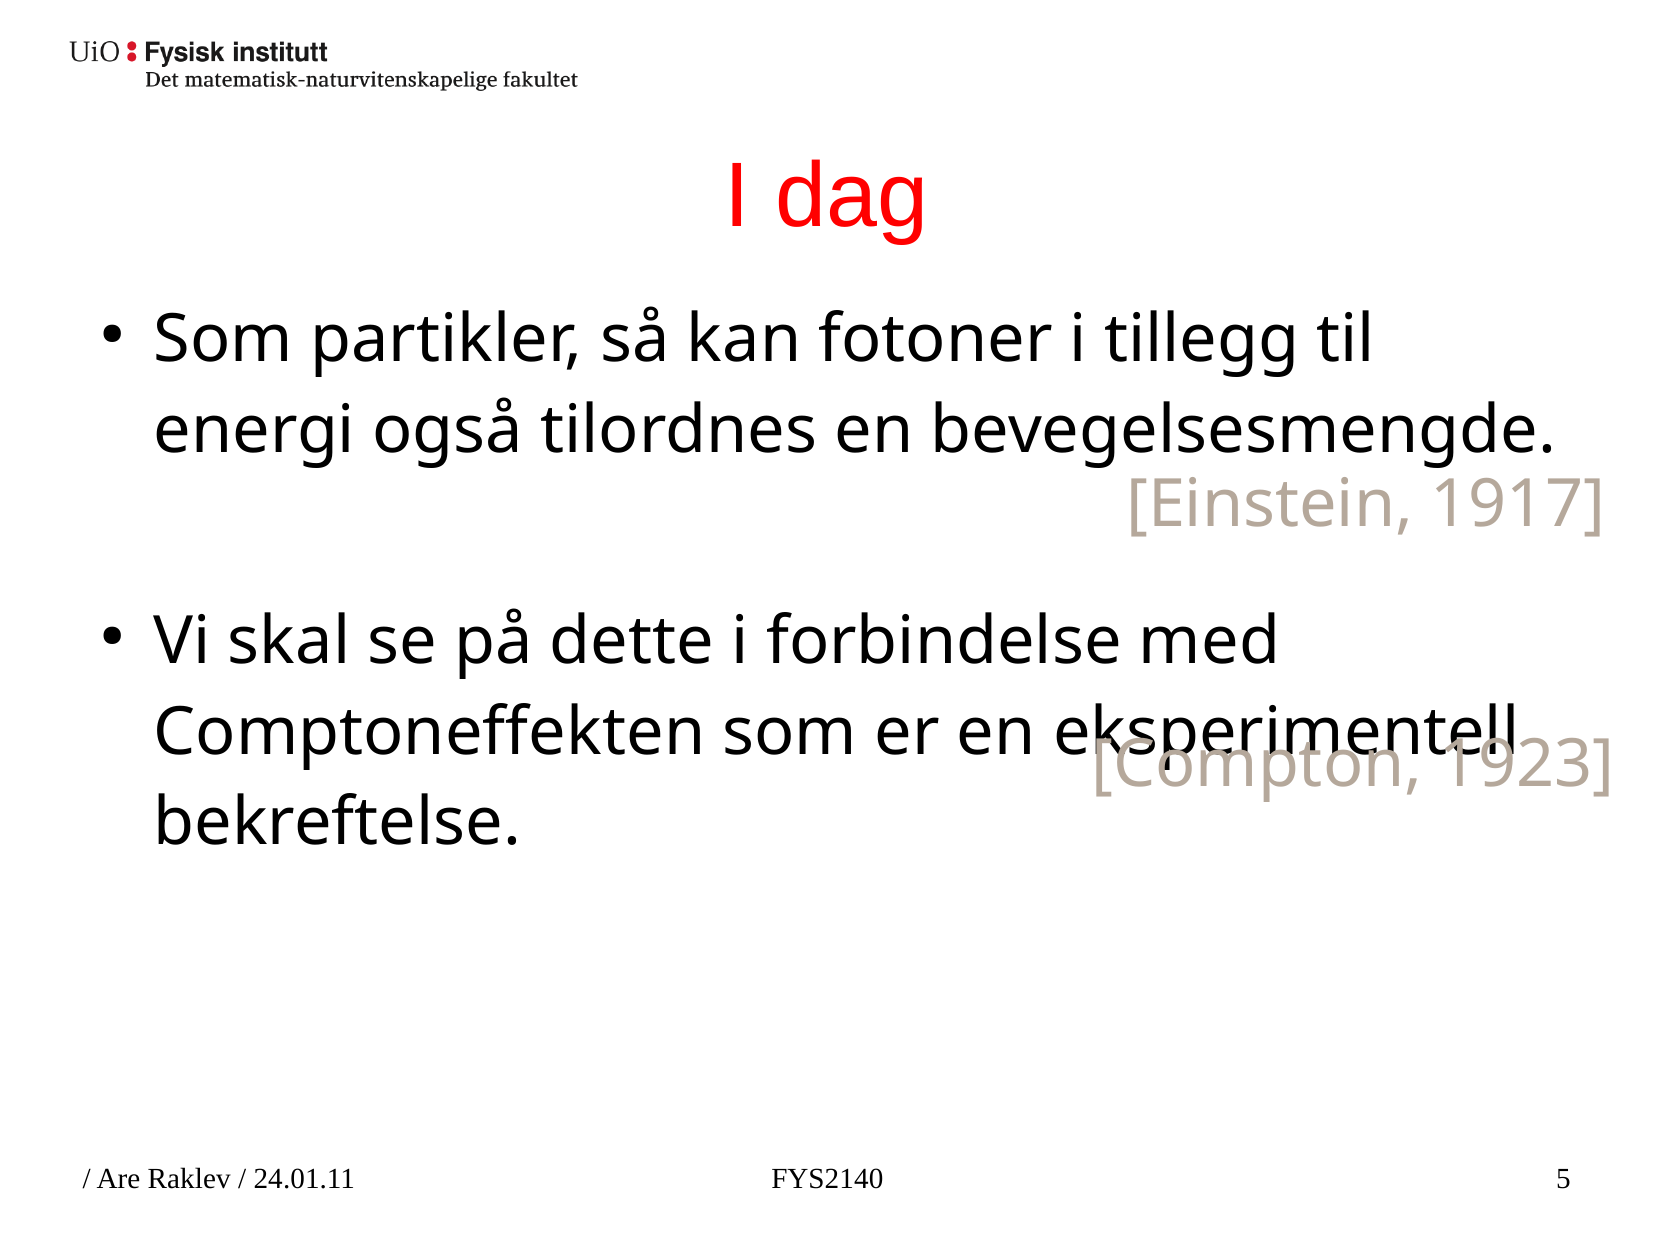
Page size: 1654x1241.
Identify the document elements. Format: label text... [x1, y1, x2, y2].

text_box [Einstein, 1917] [1087, 447, 1601, 537]
picture [68, 37, 581, 93]
title I dag [82, 90, 1571, 290]
list Som partikler, så kan fotoner i tillegg til energi også tilordnes en bevegelsesmengde. Vi skal se på dette i forbindelse med Comptoneffekten som er en eksperimentell bekreftelse. [82, 290, 1571, 1094]
text_box [Compton, 1923] [1052, 708, 1599, 798]
